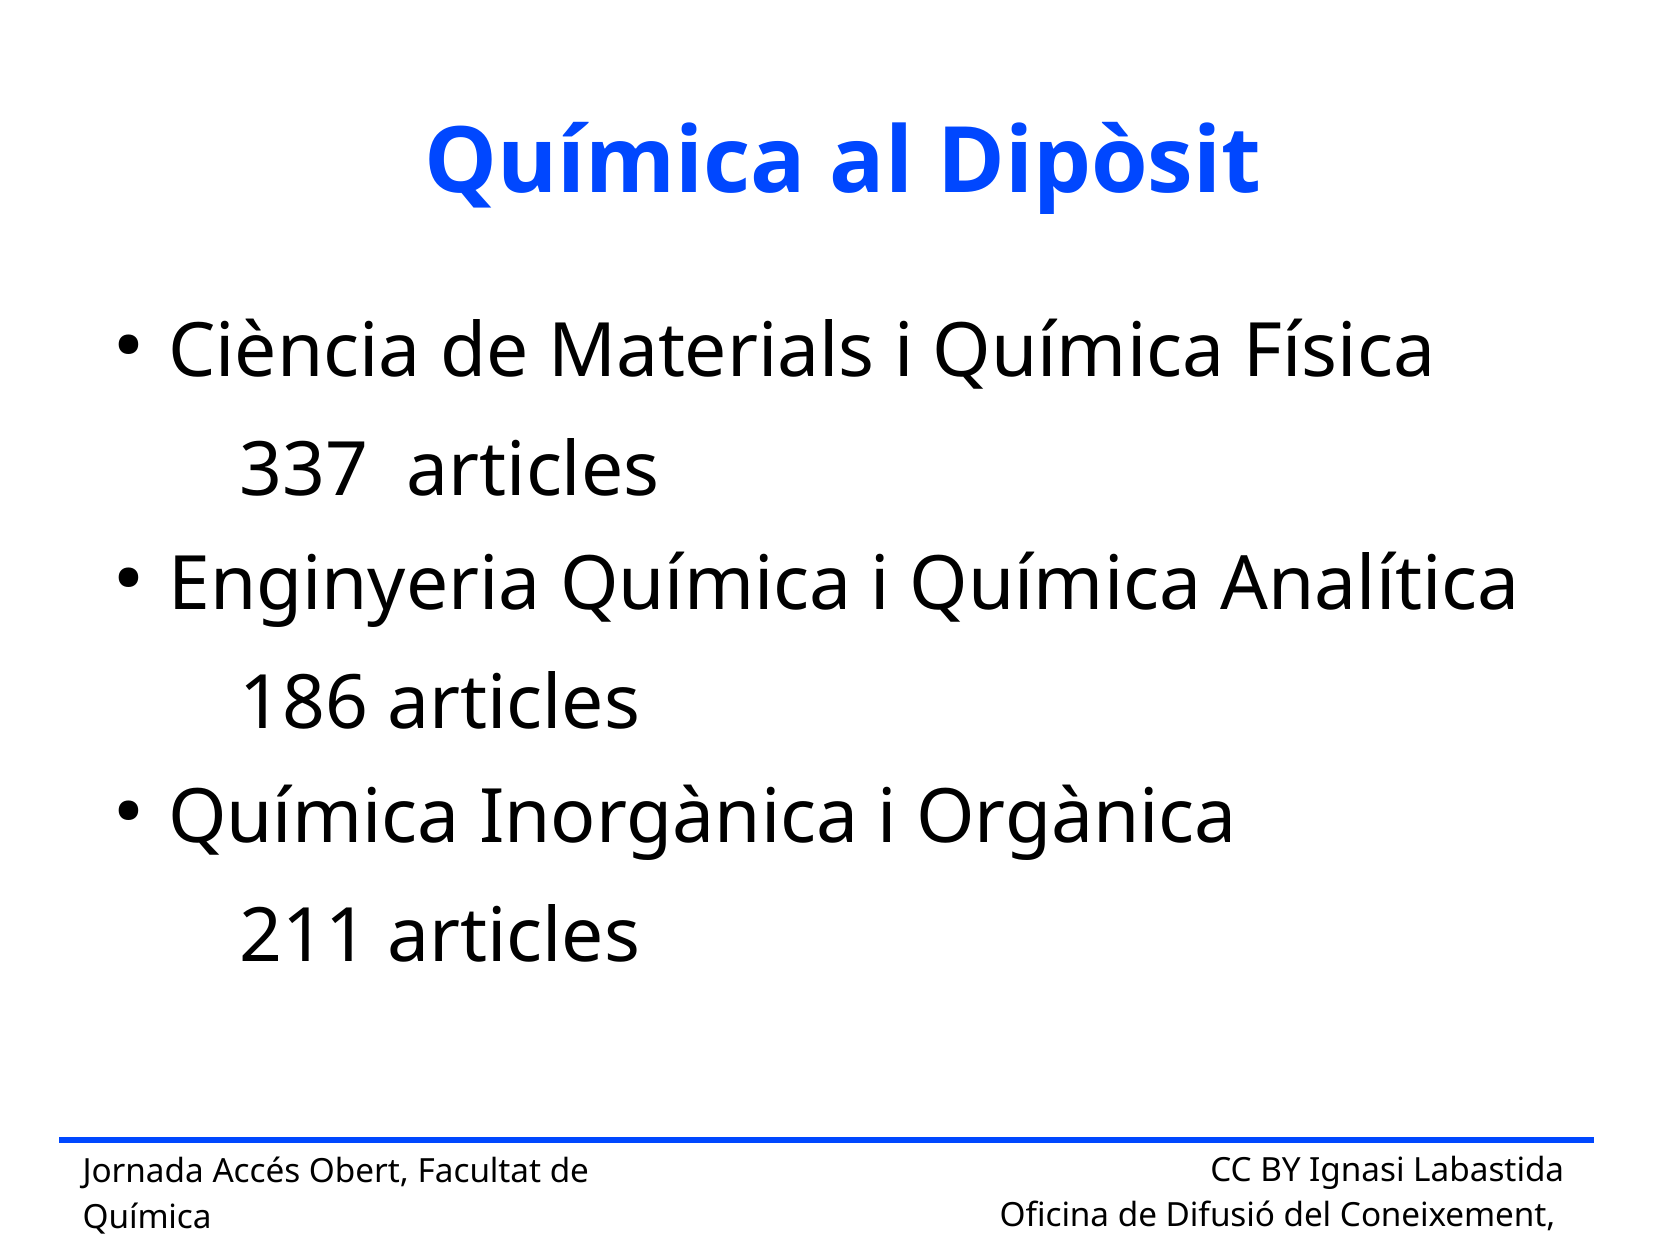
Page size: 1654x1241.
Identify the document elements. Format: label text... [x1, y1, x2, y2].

title Química al Dipòsit [82, 38, 1571, 267]
list Ciència de Materials i Química Física 337 articles Enginyeria Química i Química Analítica 186 articles Química Inorgànica i Orgànica 211 articles [82, 289, 1571, 1108]
